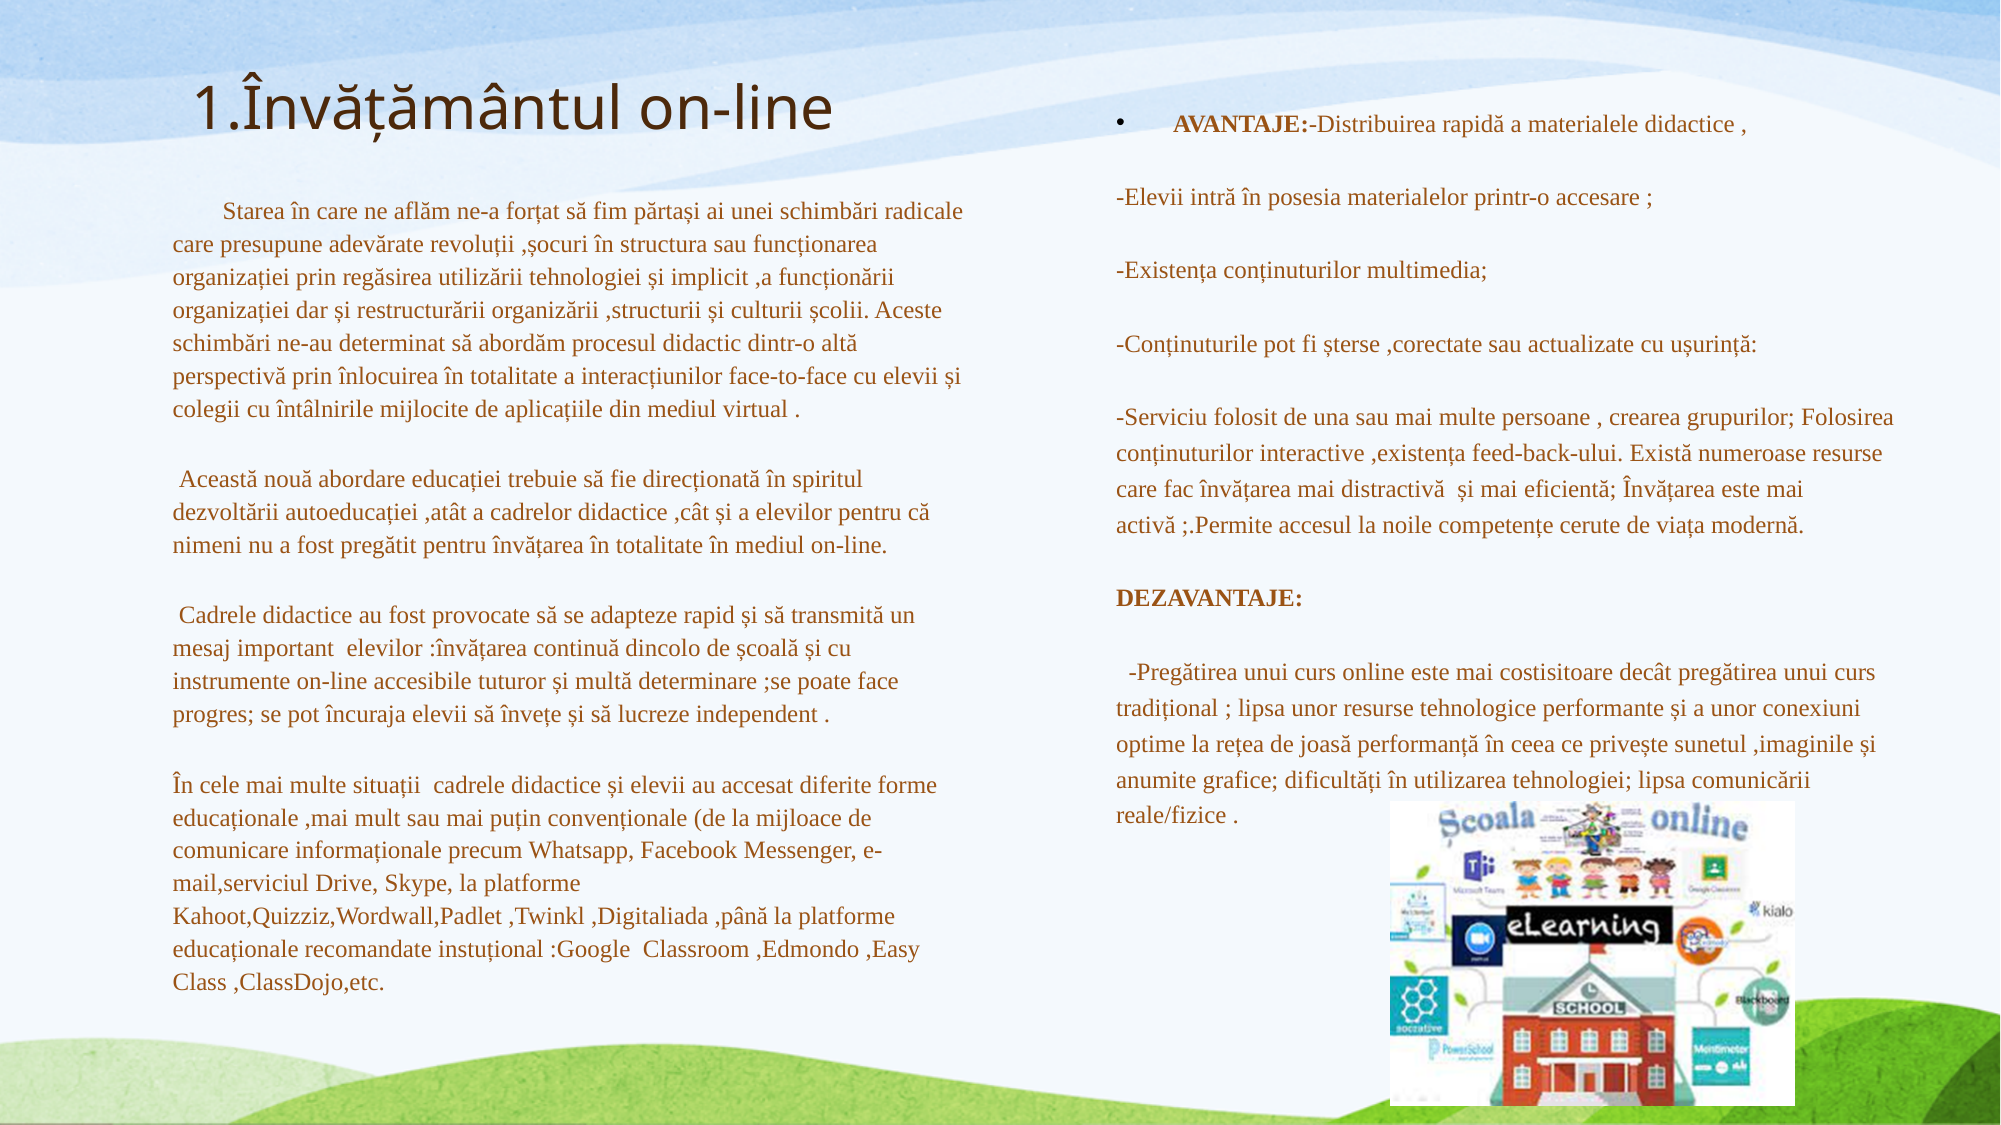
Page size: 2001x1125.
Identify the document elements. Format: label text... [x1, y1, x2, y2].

list Starea în care ne aflăm ne-a forțat să fim părtași ai unei schimbări radicale care presupune adevărate revoluții ,șocuri în structura sau funcționarea organizației prin regăsirea utilizării tehnologiei și implicit ,a funcționării organizației dar și restructurării organizării ,structurii și culturii școlii. Aceste schimbări ne-au determinat să abordăm procesul didactic dintr-o altă perspectivă prin înlocuirea în totalitate a interacțiunilor face-to-face cu elevii și colegii cu întâlnirile mijlocite de aplicațiile din mediul virtual . Această nouă abordare educației trebuie să fie direcționată în spiritul dezvoltării autoeducației ,atât a cadrelor didactice ,cât și a elevilor pentru că nimeni nu a fost pregătit pentru învățarea în totalitate în mediul on-line. Cadrele didactice au fost provocate să se adapteze rapid și să transmită un mesaj important elevilor :învățarea continuă dincolo de școală și cu instrumente on-line accesibile tuturor și multă determinare ;se poate face progres; se pot încuraja elevii să învețe și să lucreze independent . În cele mai multe situații cadrele didactice și elevii au accesat diferite forme educaționale ,mai mult sau mai puțin convenționale (de la mijloace de comunicare informaționale precum Whatsapp, Facebook Messenger, e-mail,serviciul Drive, Skype, la platforme Kahoot,Quizziz,Wordwall,Padlet ,Twinkl ,Digitaliada ,până la platforme educaționale recomandate instuțional :Google Classroom ,Edmondo ,Easy Class ,ClassDojo,etc. [157, 184, 988, 987]
title 1.Învățământul on-line [176, 65, 1760, 216]
list AVANTAJE:-Distribuirea rapidă a materialele didactice , -Elevii intră în posesia materialelor printr-o accesare ; -Existența conținuturilor multimedia; -Conținuturile pot fi șterse ,corectate sau actualizate cu ușurință: -Serviciu folosit de una sau mai multe persoane , crearea grupurilor; Folosirea conținuturilor interactive ,existența feed-back-ului. Există numeroase resurse care fac învățarea mai distractivă și mai eficientă; Învățarea este mai activă ;.Permite accesul la noile competențe cerute de viața modernă. DEZAVANTAJE: -Pregătirea unui curs online este mai costisitoare decât pregătirea unui curs tradițional ; lipsa unor resurse tehnologice performante și a unor conexiuni optime la rețea de joasă performanță în ceea ce privește sunetul ,imaginile și anumite grafice; dificultăți în utilizarea tehnologiei; lipsa comunicării reale/fizice . [1101, 93, 1920, 896]
picture [0, 0, 2001, 1125]
